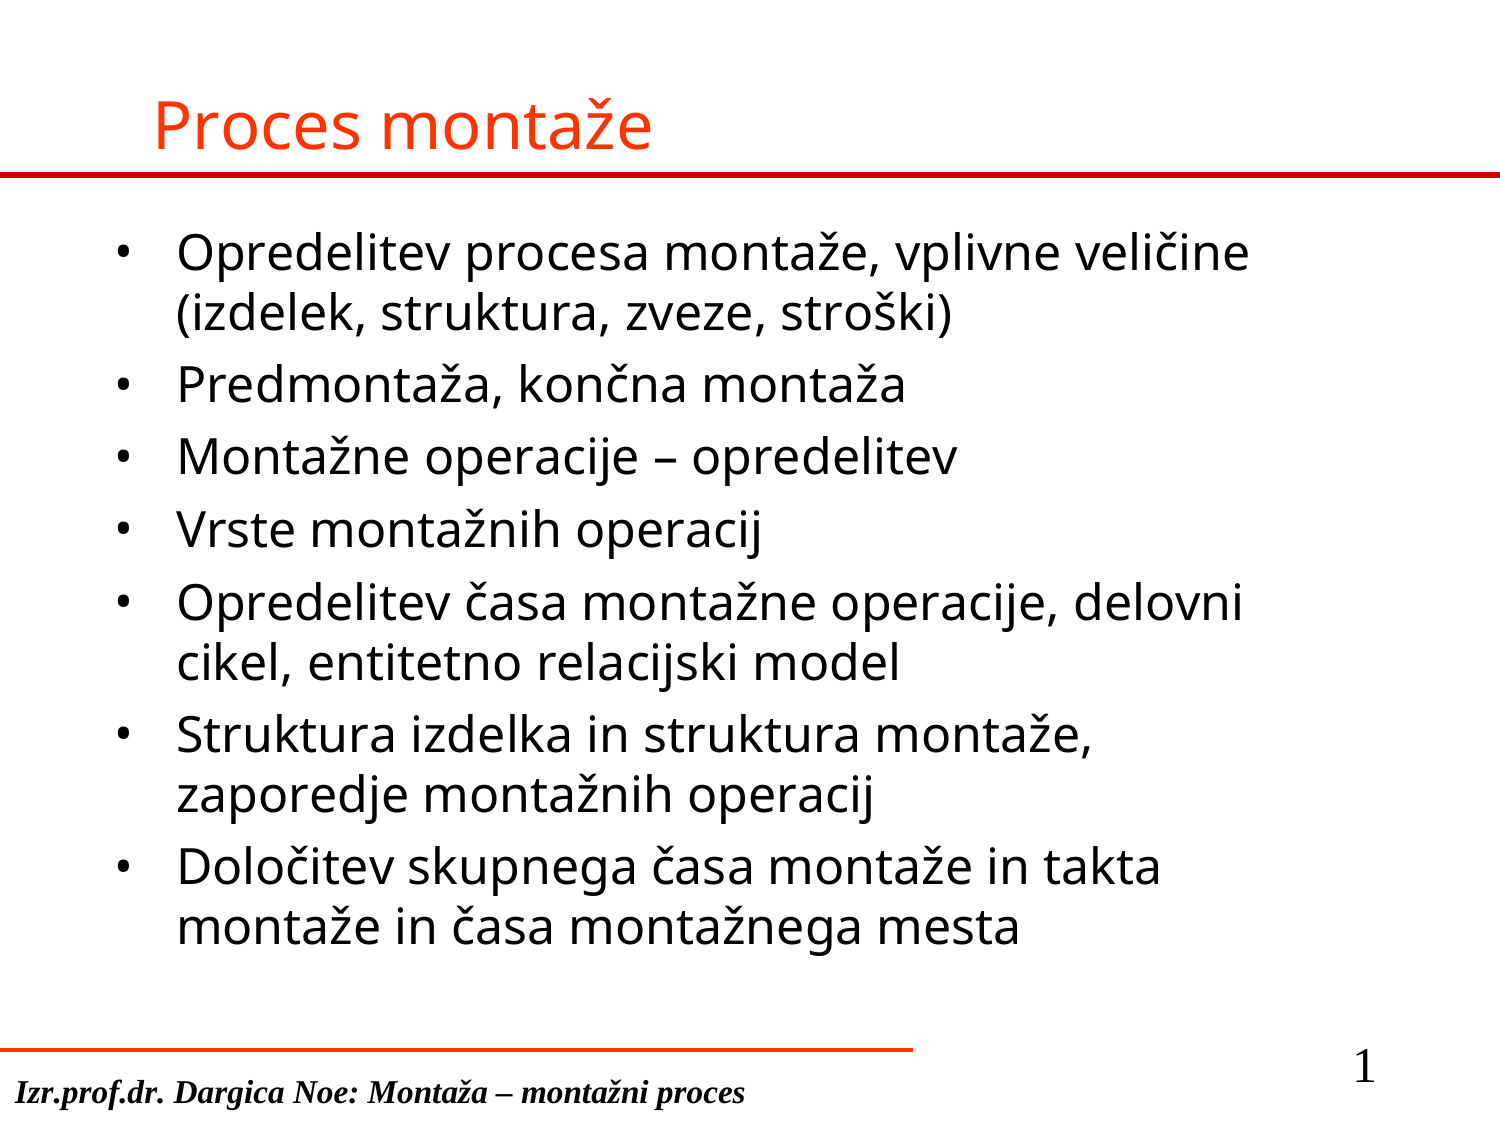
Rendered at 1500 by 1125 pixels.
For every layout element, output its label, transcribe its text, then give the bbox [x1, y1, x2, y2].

text_box Opredelitev procesa montaže, vplivne veličine (izdelek, struktura, zveze, stroški) Predmontaža, končna montaža Montažne operacije – opredelitev Vrste montažnih operacij Opredelitev časa montažne operacije, delovni cikel, entitetno relacijski model Struktura izdelka in struktura montaže, zaporedje montažnih operacij Določitev skupnega časa montaže in takta montaže in časa montažnega mesta [99, 212, 1338, 963]
text_box Proces montaže [137, 74, 1051, 171]
